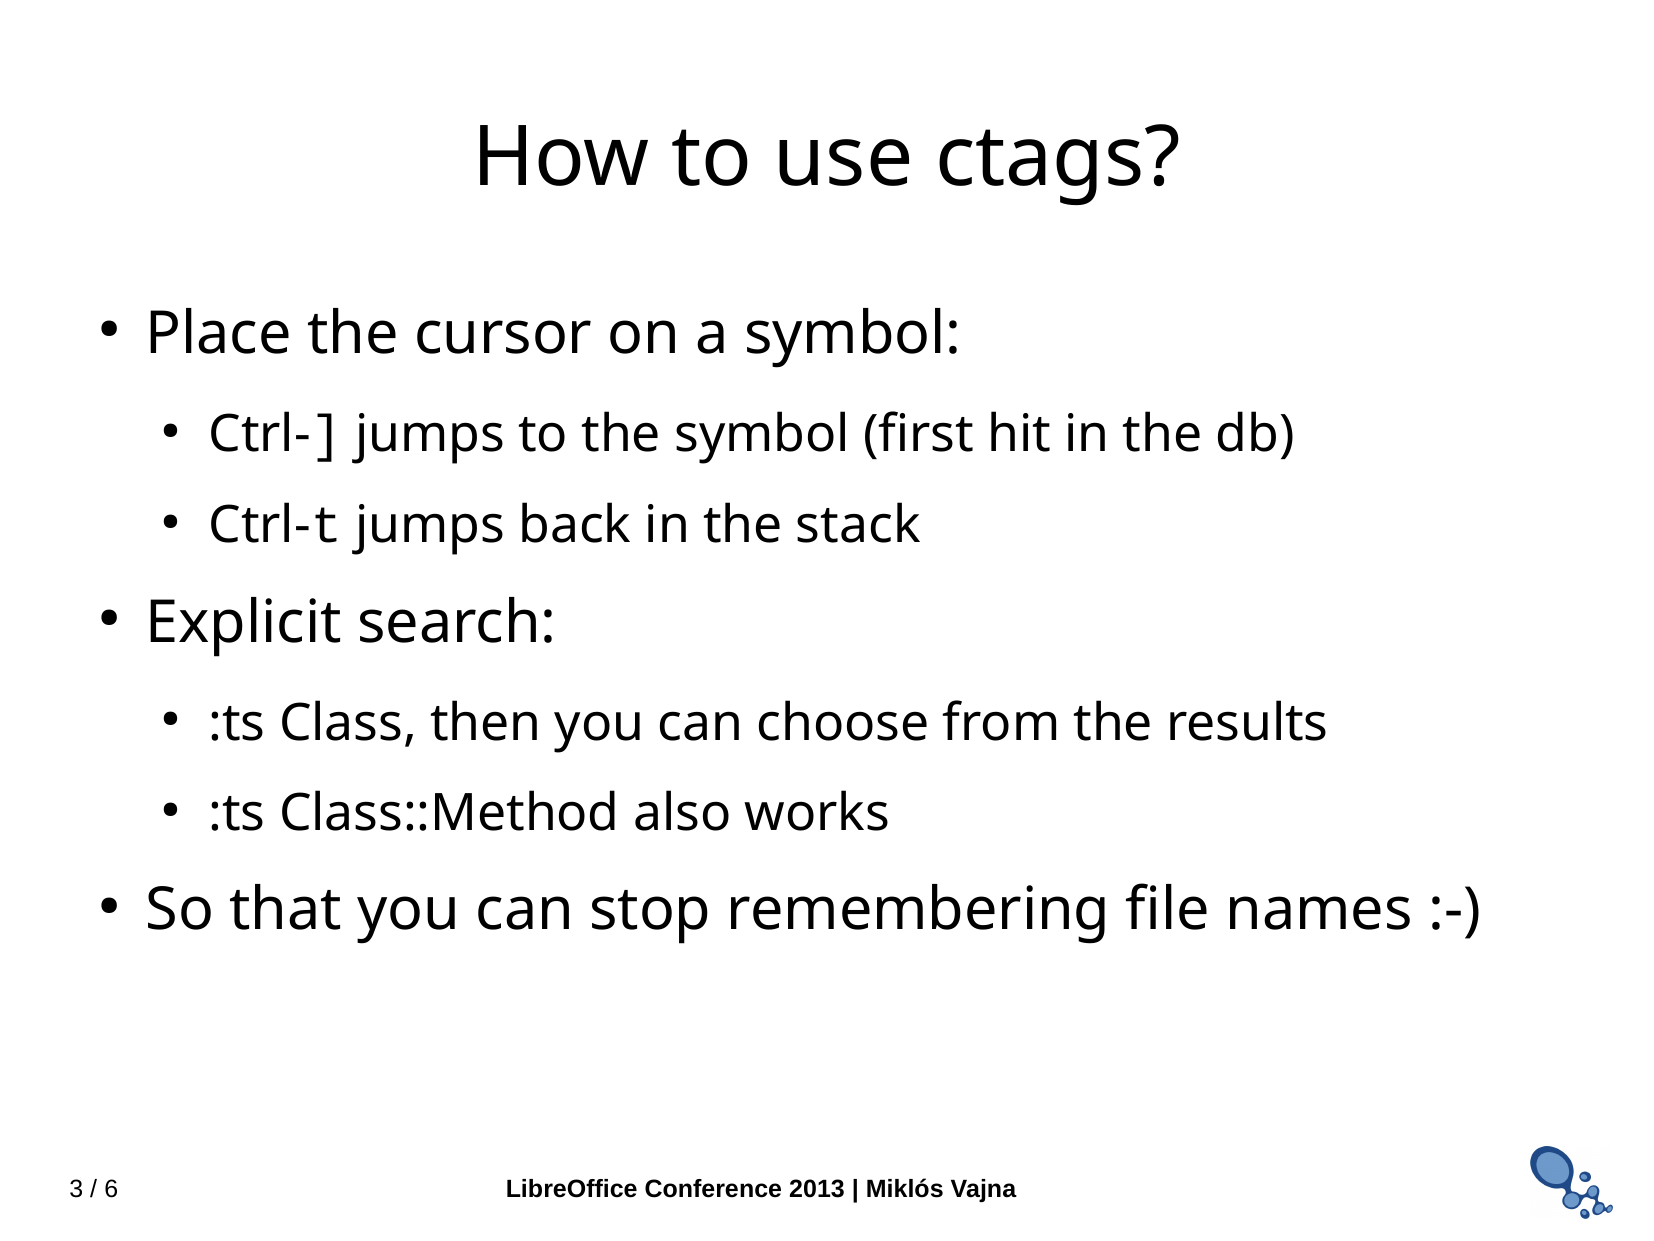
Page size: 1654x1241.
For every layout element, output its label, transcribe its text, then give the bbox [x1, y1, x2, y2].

title How to use ctags? [82, 49, 1571, 257]
list Place the cursor on a symbol: Ctrl-] jumps to the symbol (first hit in the db) Ctrl-t jumps back in the stack Explicit search: :ts Class, then you can choose from the results :ts Class::Method also works So that you can stop remembering file names :-) [82, 290, 1538, 1010]
picture [1530, 1146, 1613, 1219]
